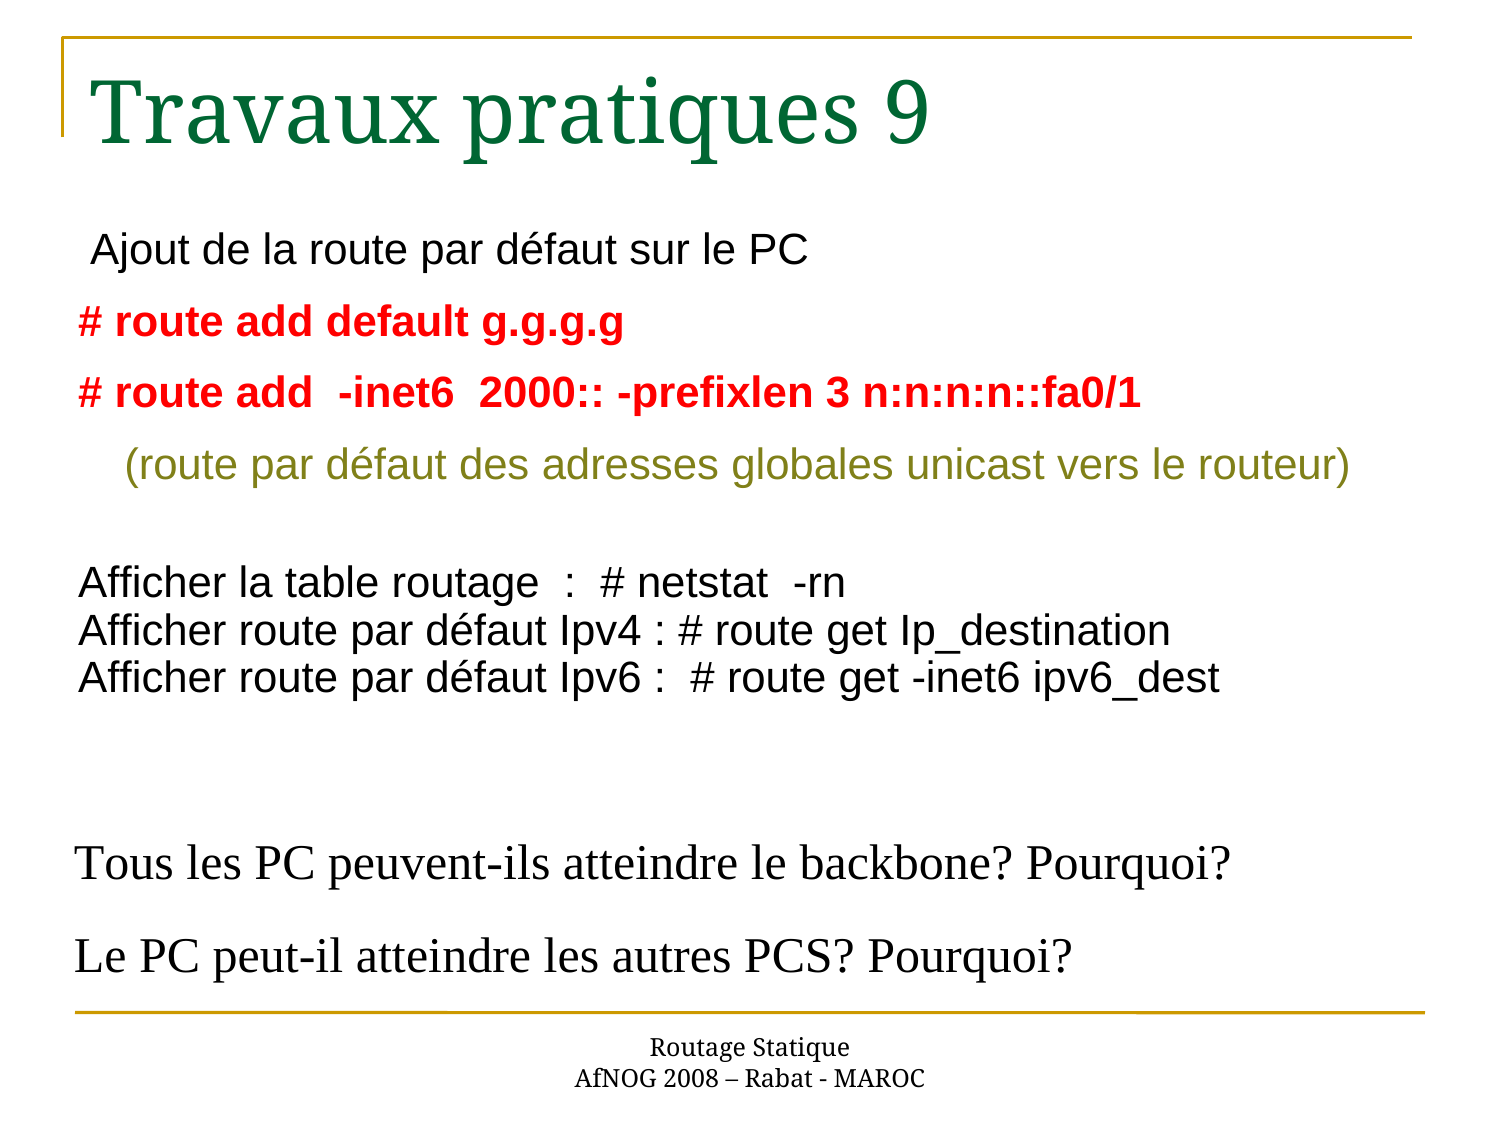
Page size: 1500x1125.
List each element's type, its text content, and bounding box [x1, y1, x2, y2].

text_box Tous les PC peuvent-ils atteindre le backbone? Pourquoi? Le PC peut-il atteindre les autres PCS? Pourquoi? [59, 826, 1447, 991]
title Travaux pratiques 9 [75, 45, 1426, 233]
list Ajout de la route par défaut sur le PC # route add default g.g.g.g # route add -inet6 2000:: -prefixlen 3 n:n:n:n::fa0/1 (route par défaut des adresses globales unicast vers le routeur)‏ Afficher la table routage : # netstat -rn Afficher route par défaut Ipv4 : # route get Ip_destination Afficher route par défaut Ipv6 : # route get -inet6 ipv6_dest ‏ [63, 221, 1414, 826]
